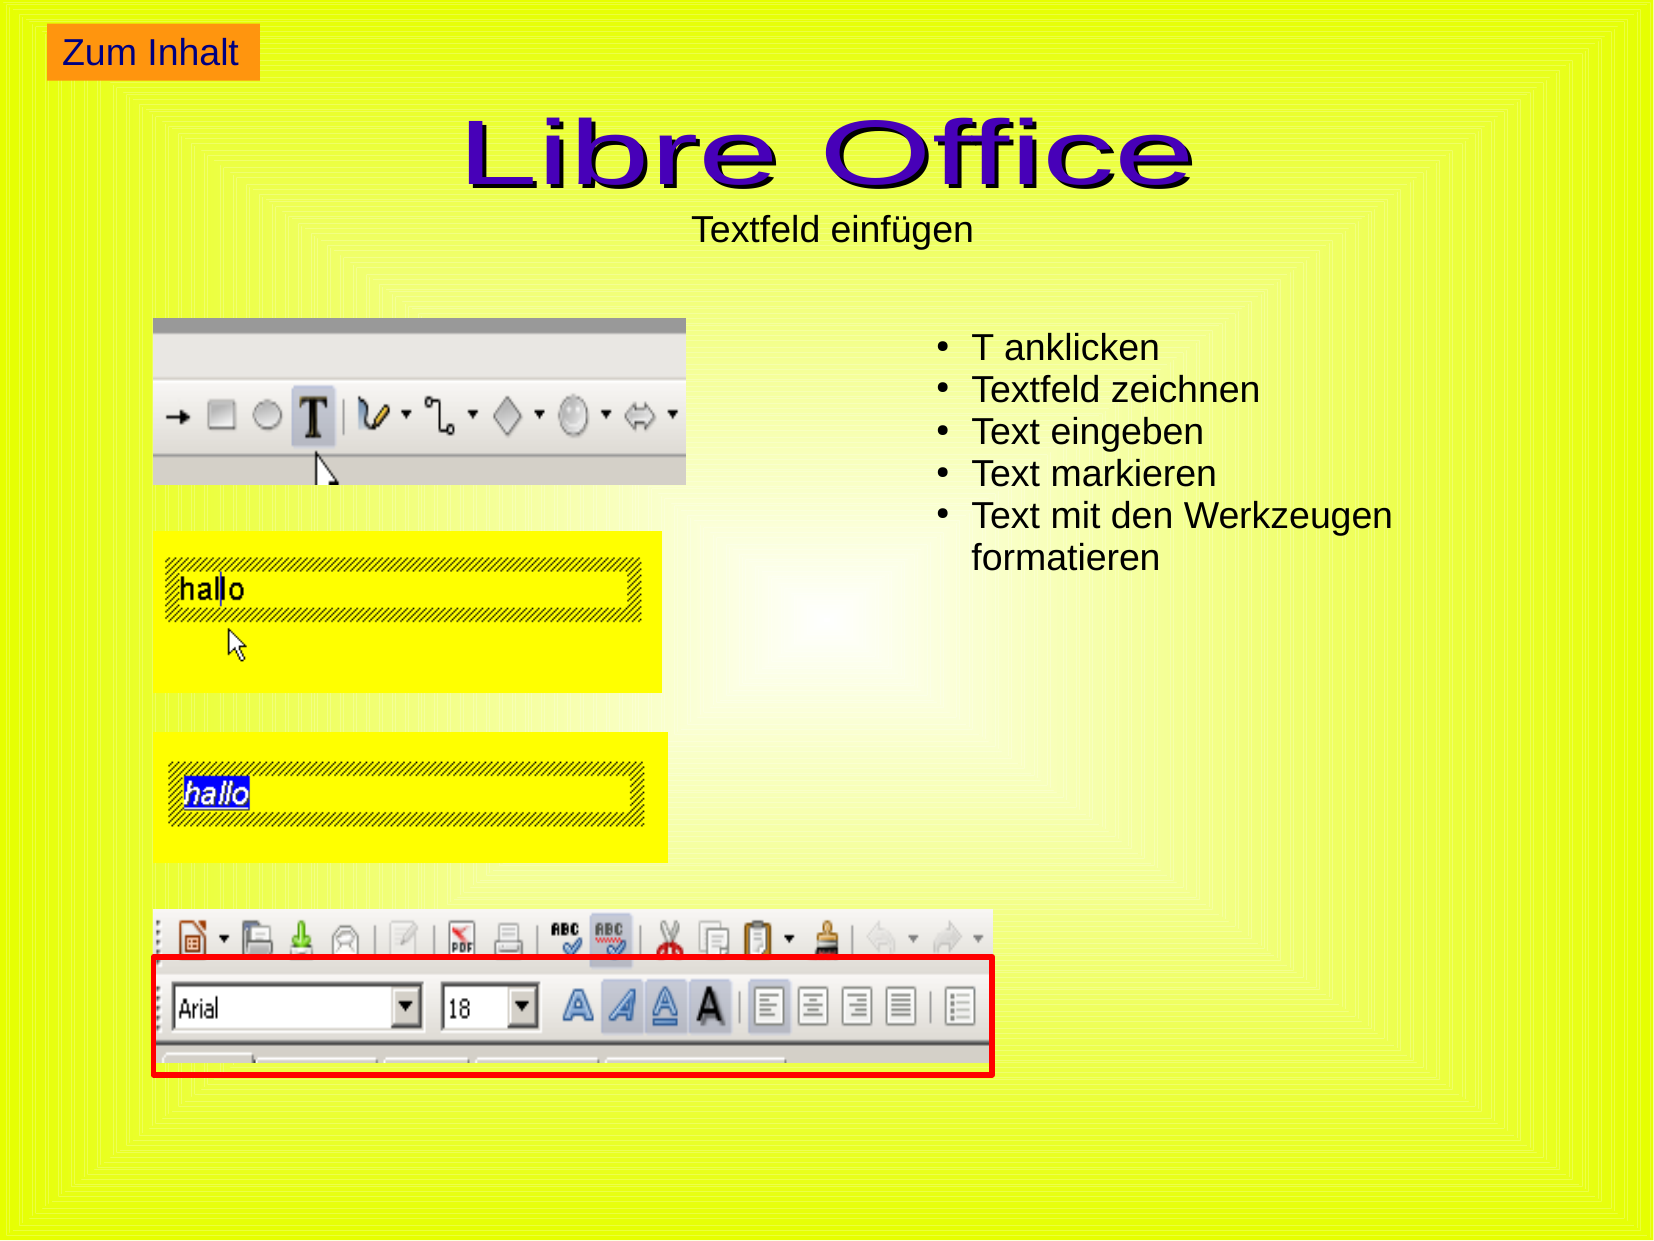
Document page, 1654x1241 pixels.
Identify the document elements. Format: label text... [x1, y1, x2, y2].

title Libre Office [82, 49, 1571, 257]
picture [153, 909, 993, 954]
picture [153, 318, 686, 485]
picture [156, 960, 989, 1063]
text_box Zum Inhalt [47, 23, 260, 81]
text_box T anklicken Textfeld zeichnen Text eingeben Text markieren Text mit den Werkzeugen formatieren [921, 318, 1501, 629]
picture [153, 531, 662, 693]
text_box Textfeld einfügen [460, 201, 1205, 258]
picture [153, 732, 668, 863]
